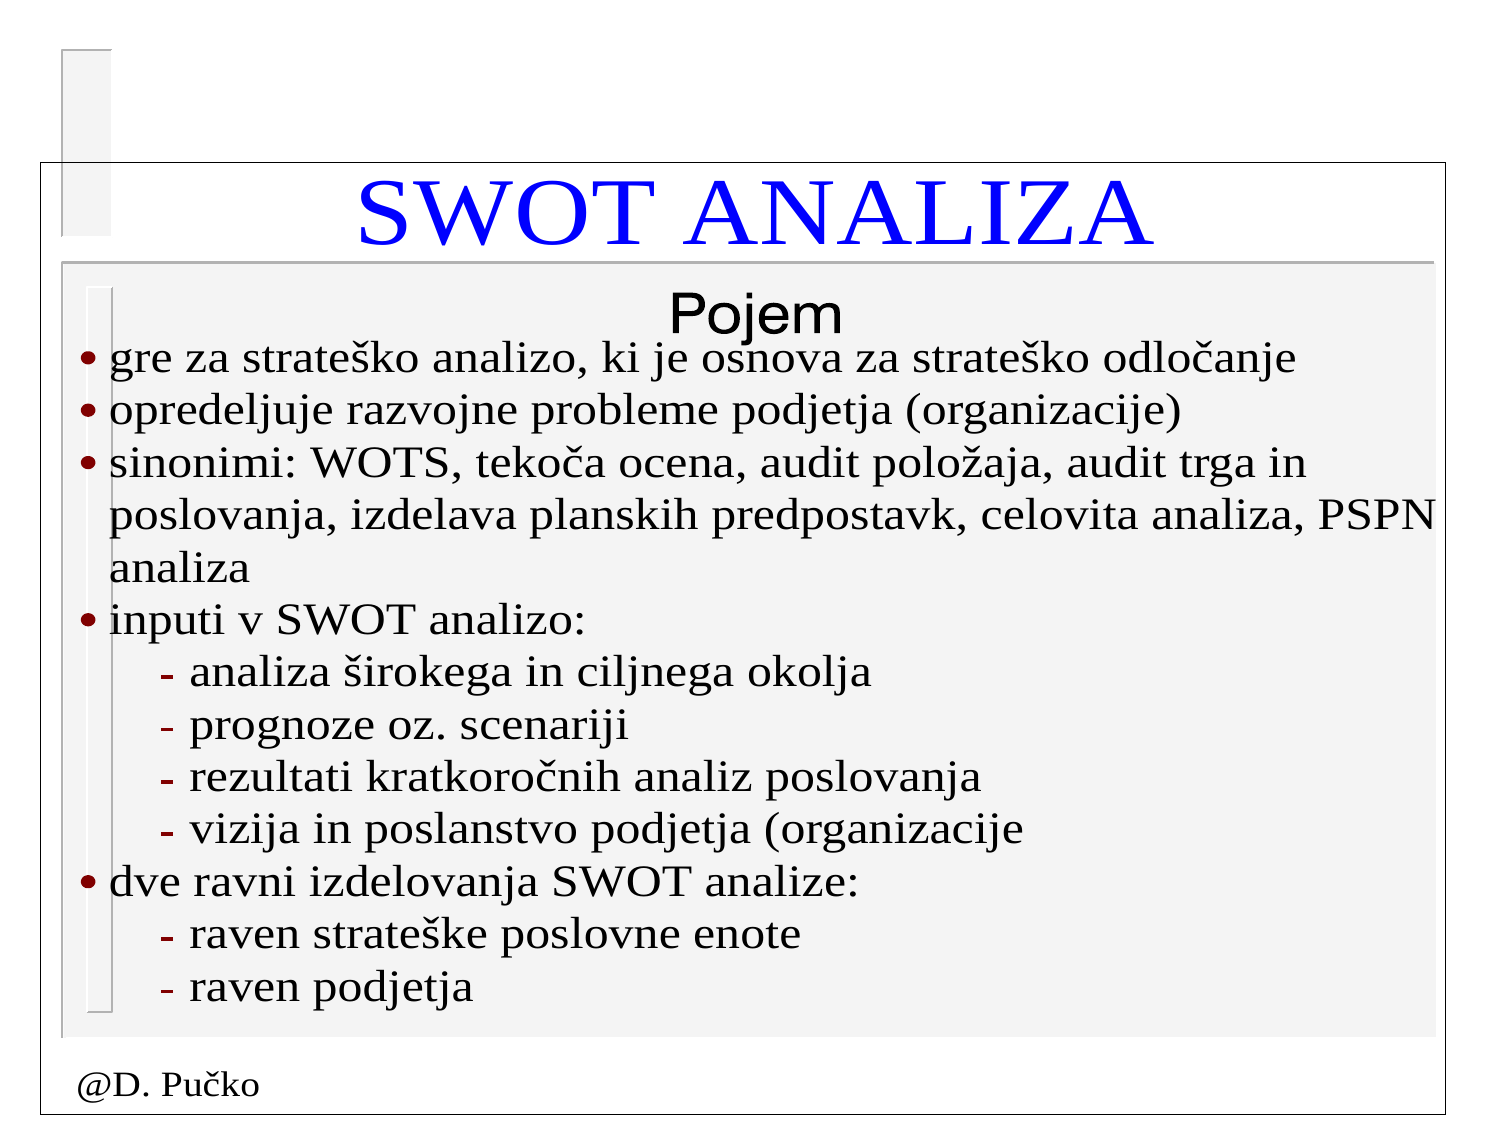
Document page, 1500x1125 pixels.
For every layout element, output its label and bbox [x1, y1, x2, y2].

picture [0, 156, 1500, 1125]
